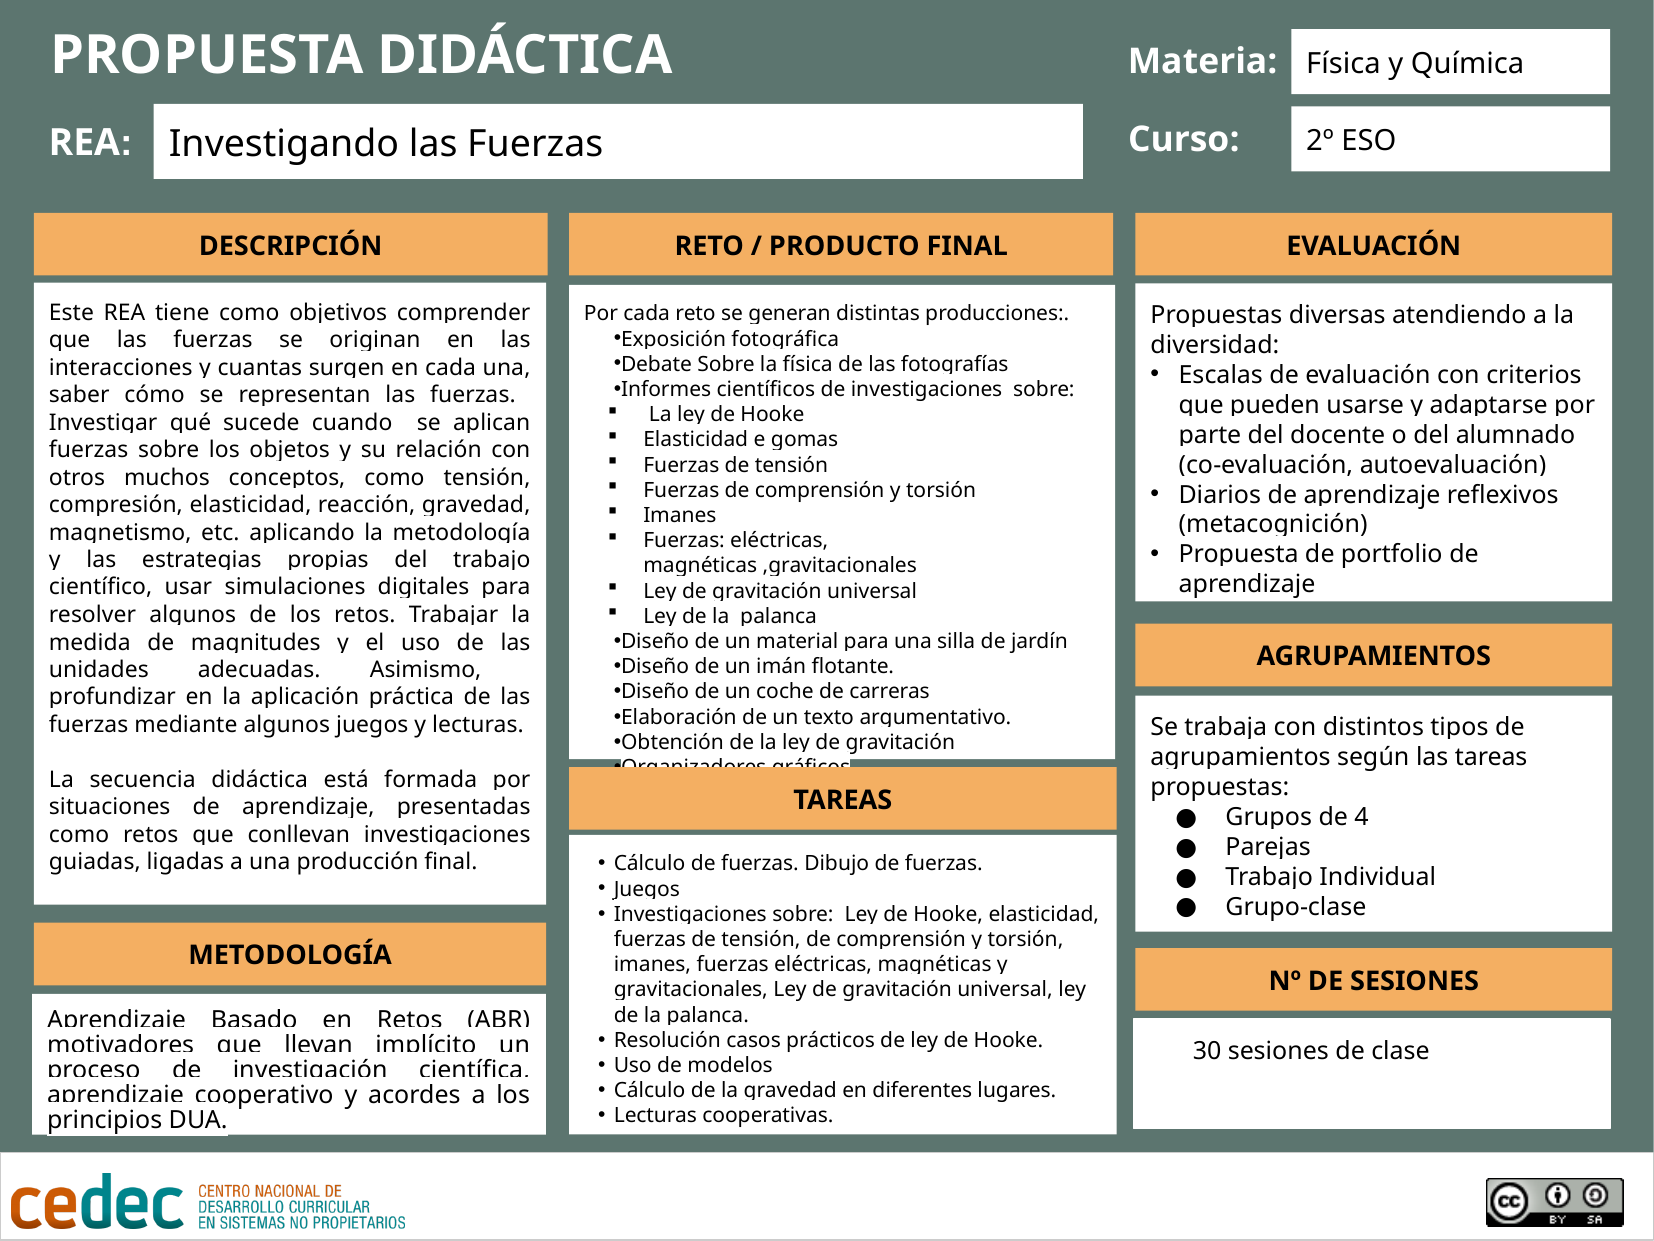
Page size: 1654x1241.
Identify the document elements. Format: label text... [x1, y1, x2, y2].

text_box RETO / PRODUCTO FINAL [569, 212, 1114, 276]
text_box METODOLOGÍA [33, 922, 547, 986]
text_box Nº DE SESIONES [1135, 948, 1613, 1011]
picture [11, 1173, 405, 1229]
text_box Materia: [1113, 30, 1291, 94]
text_box Aprendizaje Basado en Retos (ABR) motivadores que llevan implícito un proceso de investigación científica, aprendizaje cooperativo y acordes a los principios DUA. [32, 993, 546, 1135]
text_box Se trabaja con distintos tipos de agrupamientos según las tareas propuestas: Grupos de 4 Parejas Trabajo Individual Grupo-clase [1135, 695, 1613, 932]
text_box REA: [33, 110, 153, 174]
text_box [0, 1152, 1654, 1241]
text_box 2º ESO [1291, 106, 1611, 172]
text_box Investigando las Fuerzas [153, 103, 1083, 179]
text_box TAREAS [569, 767, 1117, 830]
text_box PROPUESTA DIDÁCTICA [35, 11, 1027, 110]
picture [1486, 1178, 1624, 1227]
text_box Física y Química [1291, 29, 1611, 95]
text_box Cálculo de fuerzas. Dibujo de fuerzas. Juegos Investigaciones sobre: Ley de Hooke, elasticidad, fuerzas de tensión, de comprensión y torsión, imanes, fuerzas eléctricas, magnéticas y gravitacionales, Ley de gravitación universal, ley de la palanca. Resolución casos prácticos de ley de Hooke. Uso de modelos Cálculo de la gravedad en diferentes lugares. Lecturas cooperativas. [569, 834, 1117, 1135]
text_box DESCRIPCIÓN [33, 212, 548, 276]
text_box Este REA tiene como objetivos comprender que las fuerzas se originan en las interacciones y cuantas surgen en cada una, saber cómo se representan las fuerzas. Investigar qué sucede cuando se aplican fuerzas sobre los objetos y su relación con otros muchos conceptos, como tensión, compresión, elasticidad, reacción, gravedad, magnetismo, etc. aplicando la metodología y las estrategias propias del trabajo científico, usar simulaciones digitales para resolver algunos de los retos. Trabajar la medida de magnitudes y el uso de las unidades adecuadas. Asimismo, profundizar en la aplicación práctica de las fuerzas mediante algunos juegos y lecturas. La secuencia didáctica está formada por situaciones de aprendizaje, presentadas como retos que conllevan investigaciones guiadas, ligadas a una producción final. [33, 282, 547, 905]
text_box AGRUPAMIENTOS [1135, 623, 1613, 687]
text_box Por cada reto se generan distintas producciones:. Exposición fotográfica Debate Sobre la física de las fotografías Informes científicos de investigaciones sobre: La ley de Hooke Elasticidad e gomas Fuerzas de tensión Fuerzas de comprensión y torsión Imanes Fuerzas: eléctricas, magnéticas ,gravitacionales Ley de gravitación universal Ley de la palanca Diseño de un material para una silla de jardín Diseño de un imán flotante. Diseño de un coche de carreras Elaboración de un texto argumentativo. Obtención de la ley de gravitación Organizadores gráficos [569, 284, 1116, 760]
text_box Propuestas diversas atendiendo a la diversidad: Escalas de evaluación con criterios que pueden usarse y adaptarse por parte del docente o del alumnado (co-evaluación, autoevaluación) Diarios de aprendizaje reflexivos (metacognición) Propuesta de portfolio de aprendizaje [1135, 283, 1613, 602]
text_box 30 sesiones de clase [1133, 1019, 1611, 1129]
text_box Curso: [1113, 109, 1303, 173]
text_box EVALUACIÓN [1135, 212, 1613, 276]
